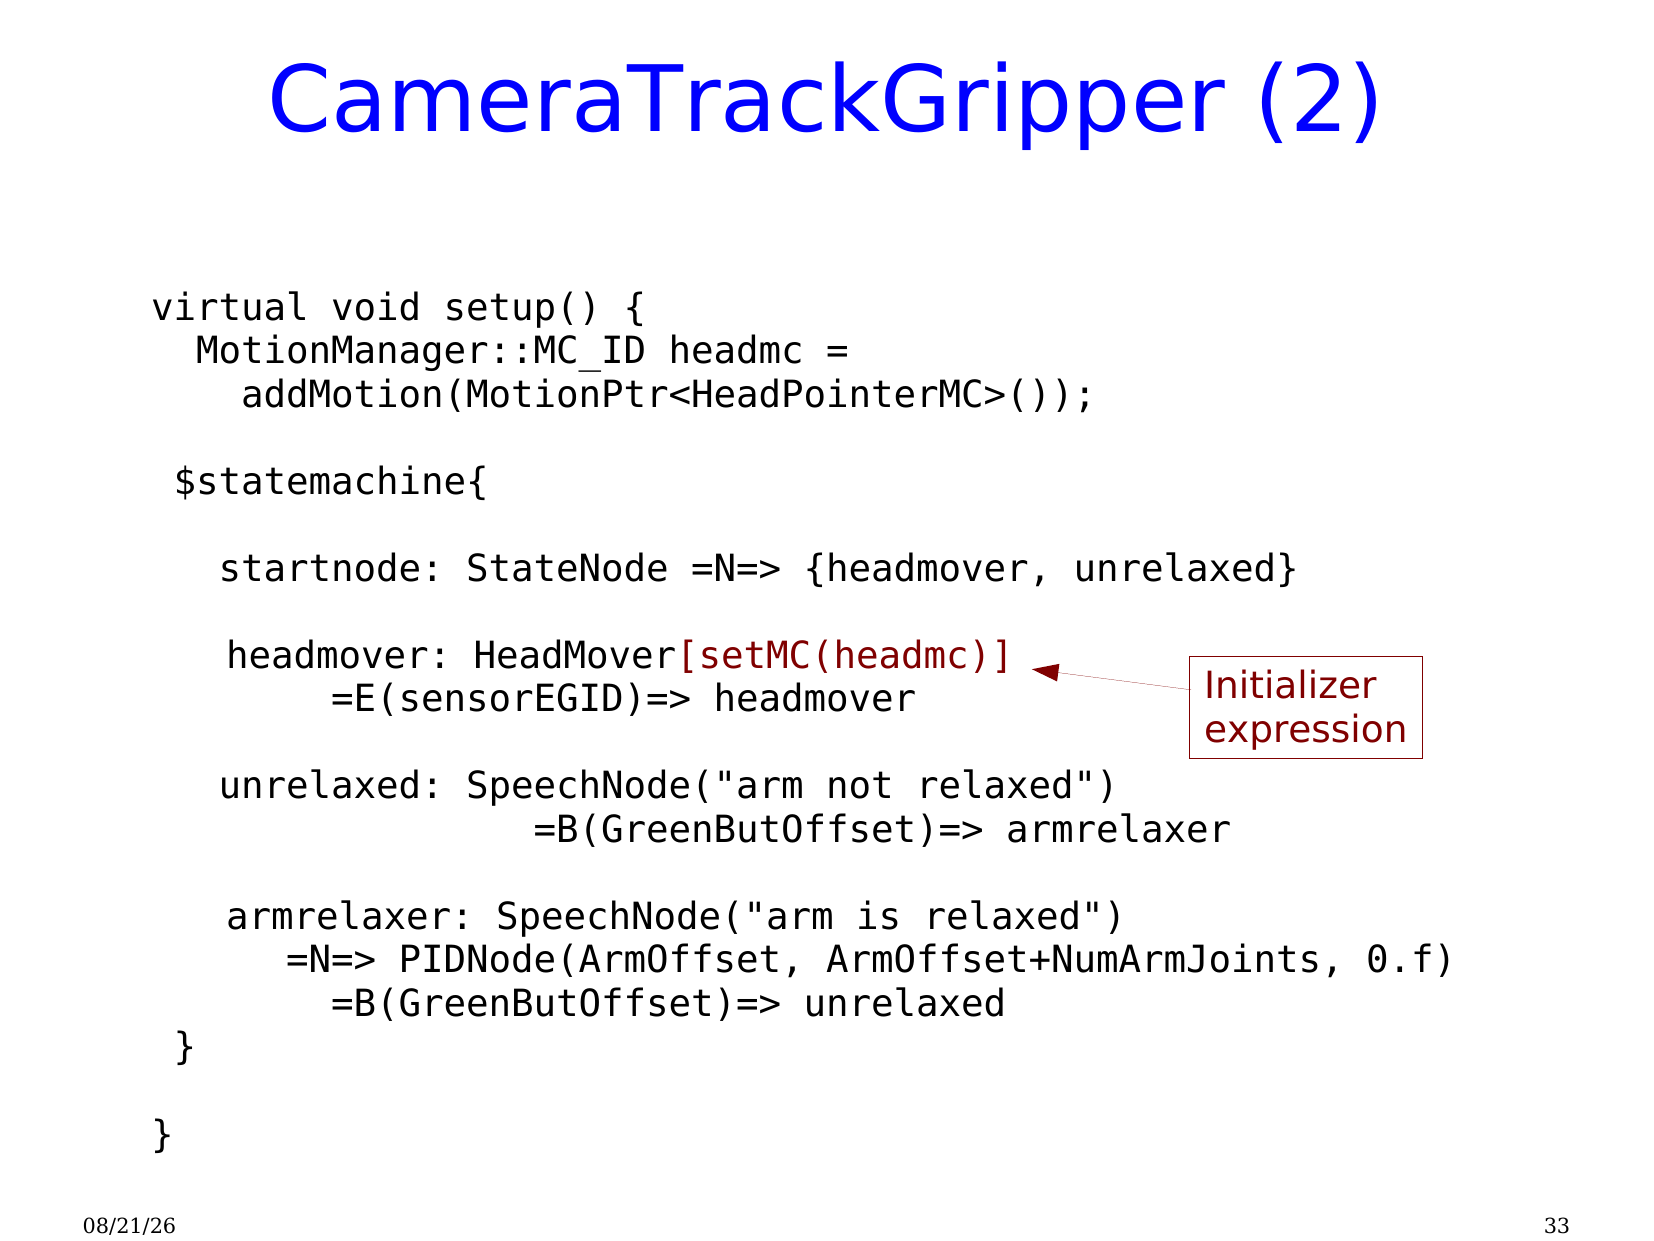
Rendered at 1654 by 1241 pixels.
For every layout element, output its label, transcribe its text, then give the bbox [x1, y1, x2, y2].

title CameraTrackGripper (2) [82, 46, 1571, 261]
text_box Initializer expression [1189, 656, 1423, 759]
text_box virtual void setup() { MotionManager::MC_ID headmc = addMotion(MotionPtr<HeadPointerMC>()); $statemachine{ startnode: StateNode =N=> {headmover, unrelaxed} headmover: HeadMover[setMC(headmc)] =E(sensorEGID)=> headmover unrelaxed: SpeechNode("arm not relaxed") =B(GreenButOffset)=> armrelaxer armrelaxer: SpeechNode("arm is relaxed") =N=> PIDNode(ArmOffset, ArmOffset+NumArmJoints, 0.f) =B(GreenButOffset)=> unrelaxed } } [114, 278, 1510, 1164]
